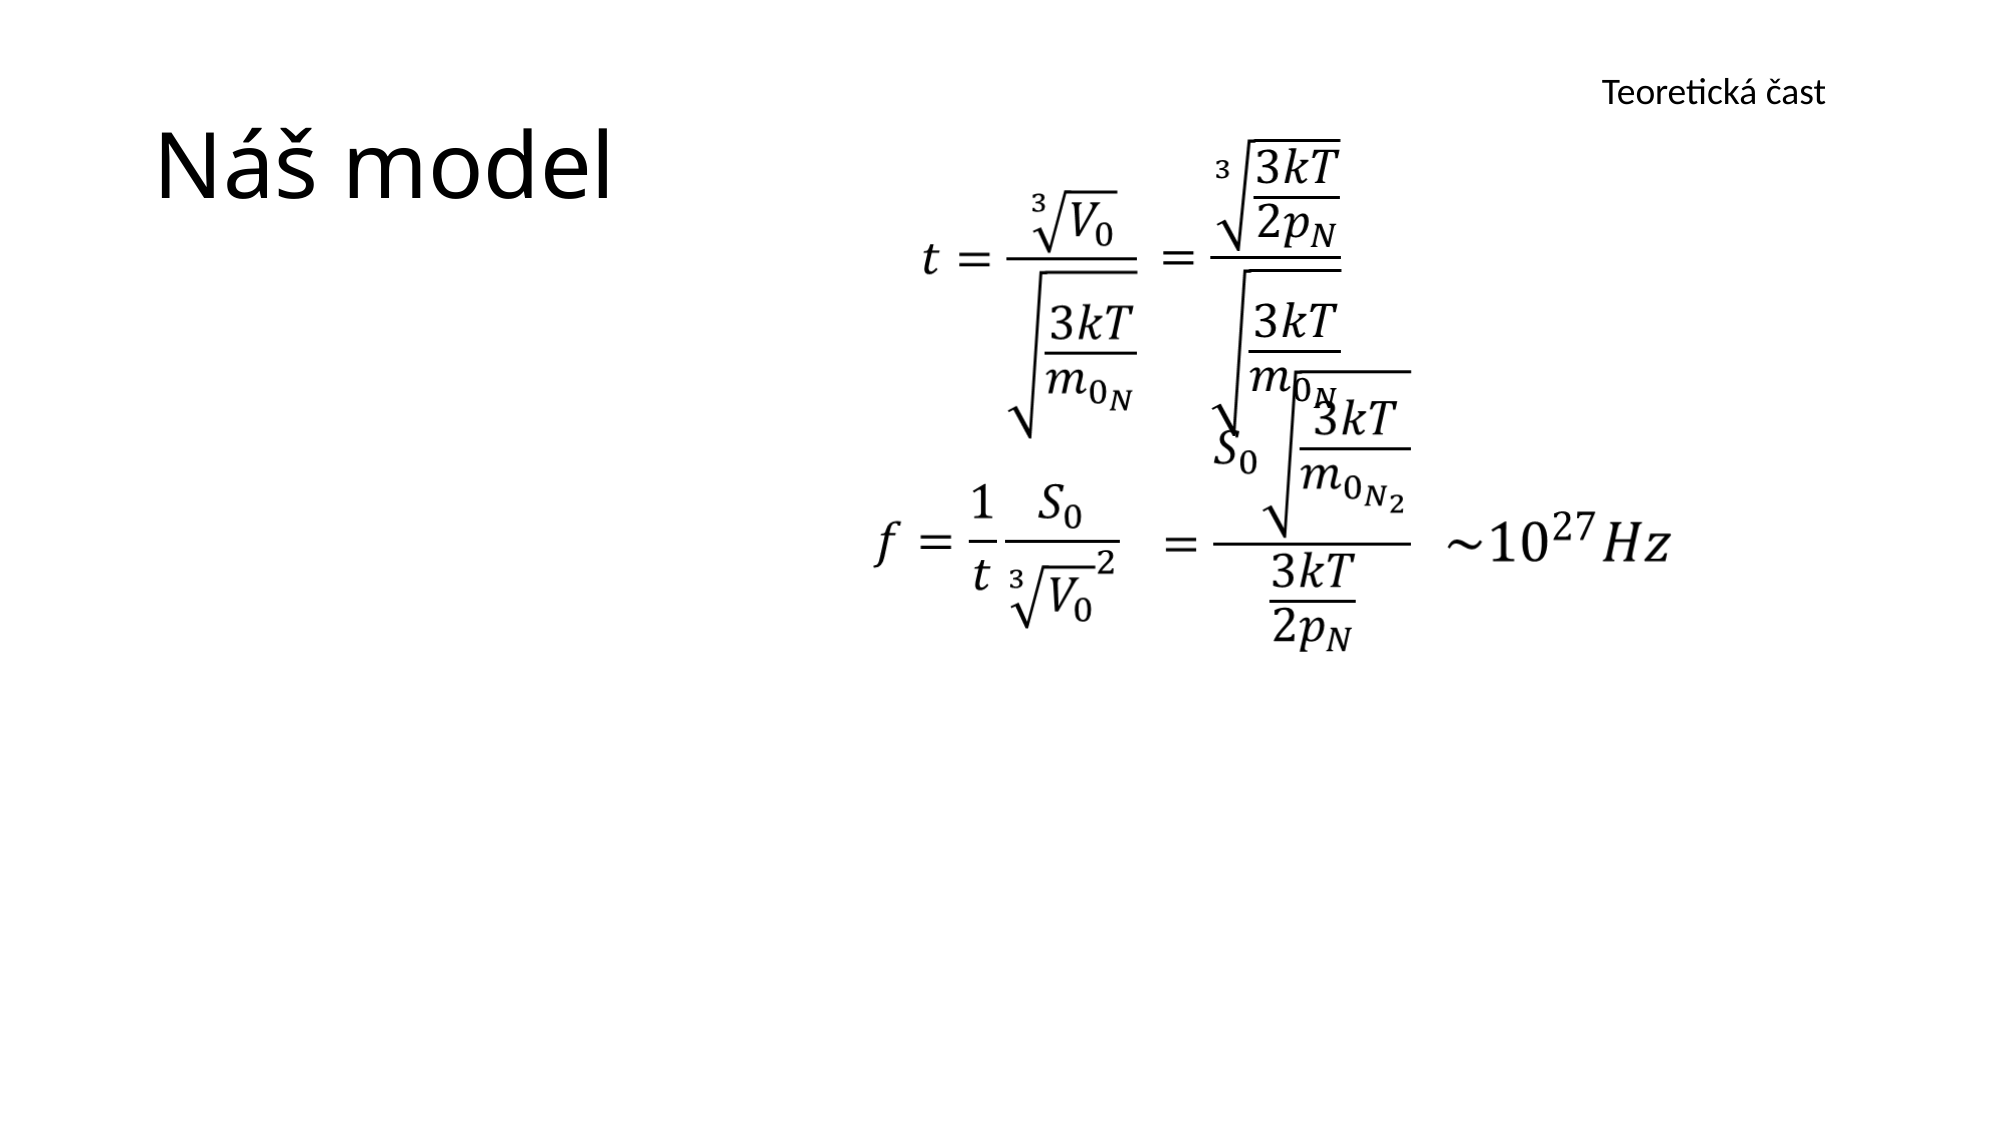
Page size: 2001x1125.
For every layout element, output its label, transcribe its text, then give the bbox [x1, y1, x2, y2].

text_box Teoretická čast [1587, 59, 1863, 120]
text_box [852, 120, 1696, 663]
title Náš model [138, 60, 1864, 278]
